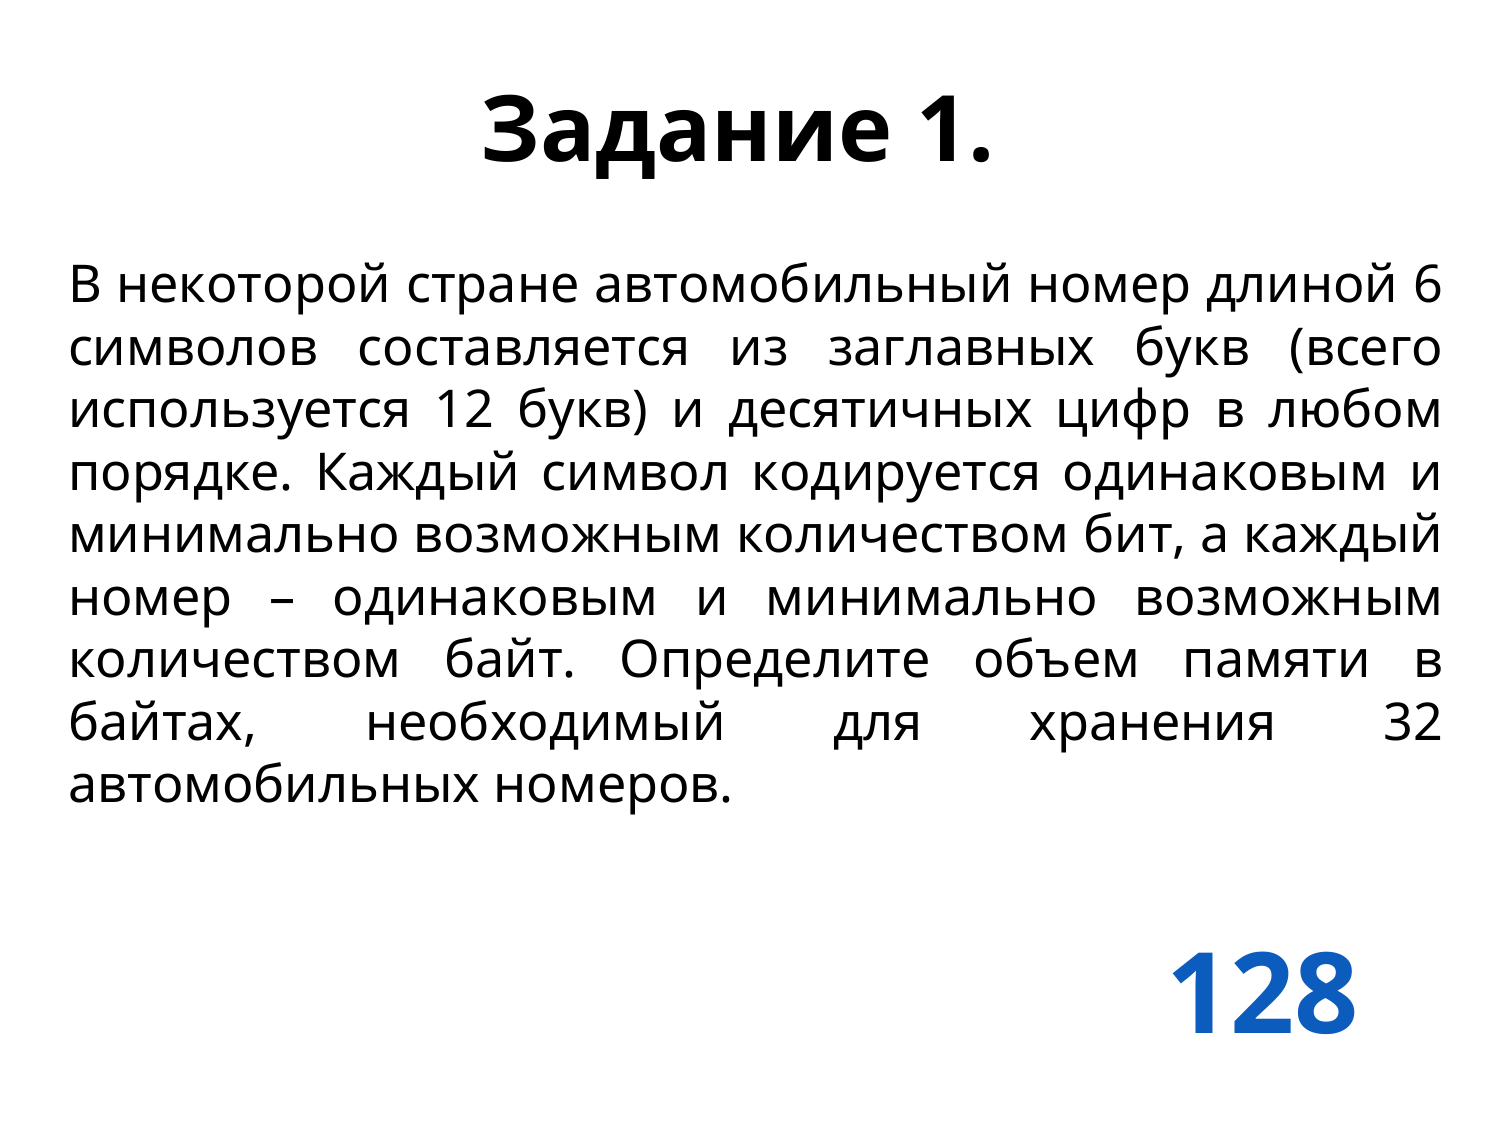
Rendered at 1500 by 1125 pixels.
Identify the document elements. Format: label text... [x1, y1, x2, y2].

title Задание 1. [75, 62, 1426, 243]
list В некоторой стране автомобильный номер длиной 6 символов составляется из заглавных букв (всего используется 12 букв) и десятичных цифр в любом порядке. Каждый символ кодируется одинаковым и минимально возможным количеством бит, а каждый номер – одинаковым и минимально возможным количеством байт. Определите объем памяти в байтах, необходимый для хранения 32 автомобильных номеров. [53, 243, 1459, 1083]
text_box 128 [1151, 913, 1418, 1064]
